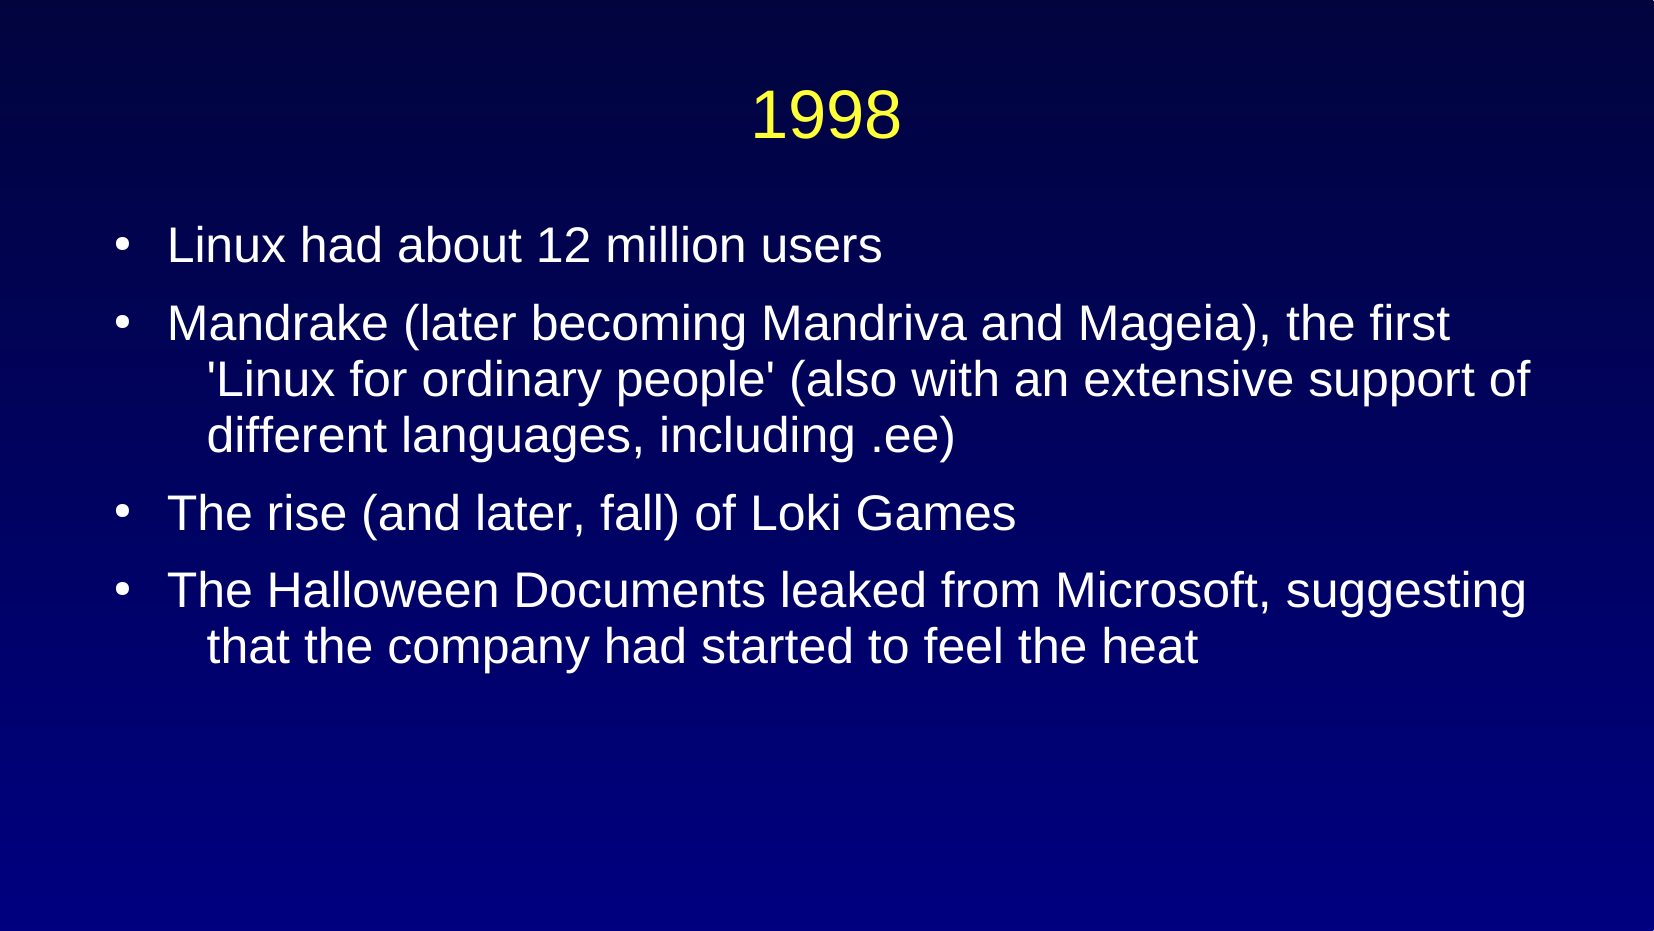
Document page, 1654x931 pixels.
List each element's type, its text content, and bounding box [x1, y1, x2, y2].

list Linux had about 12 million users Mandrake (later becoming Mandriva and Mageia), the first 'Linux for ordinary people' (also with an extensive support of different languages, including .ee) The rise (and later, fall) of Loki Games The Halloween Documents leaked from Microsoft, suggesting that the company had started to feel the heat [82, 217, 1571, 758]
title 1998 [82, 37, 1571, 193]
